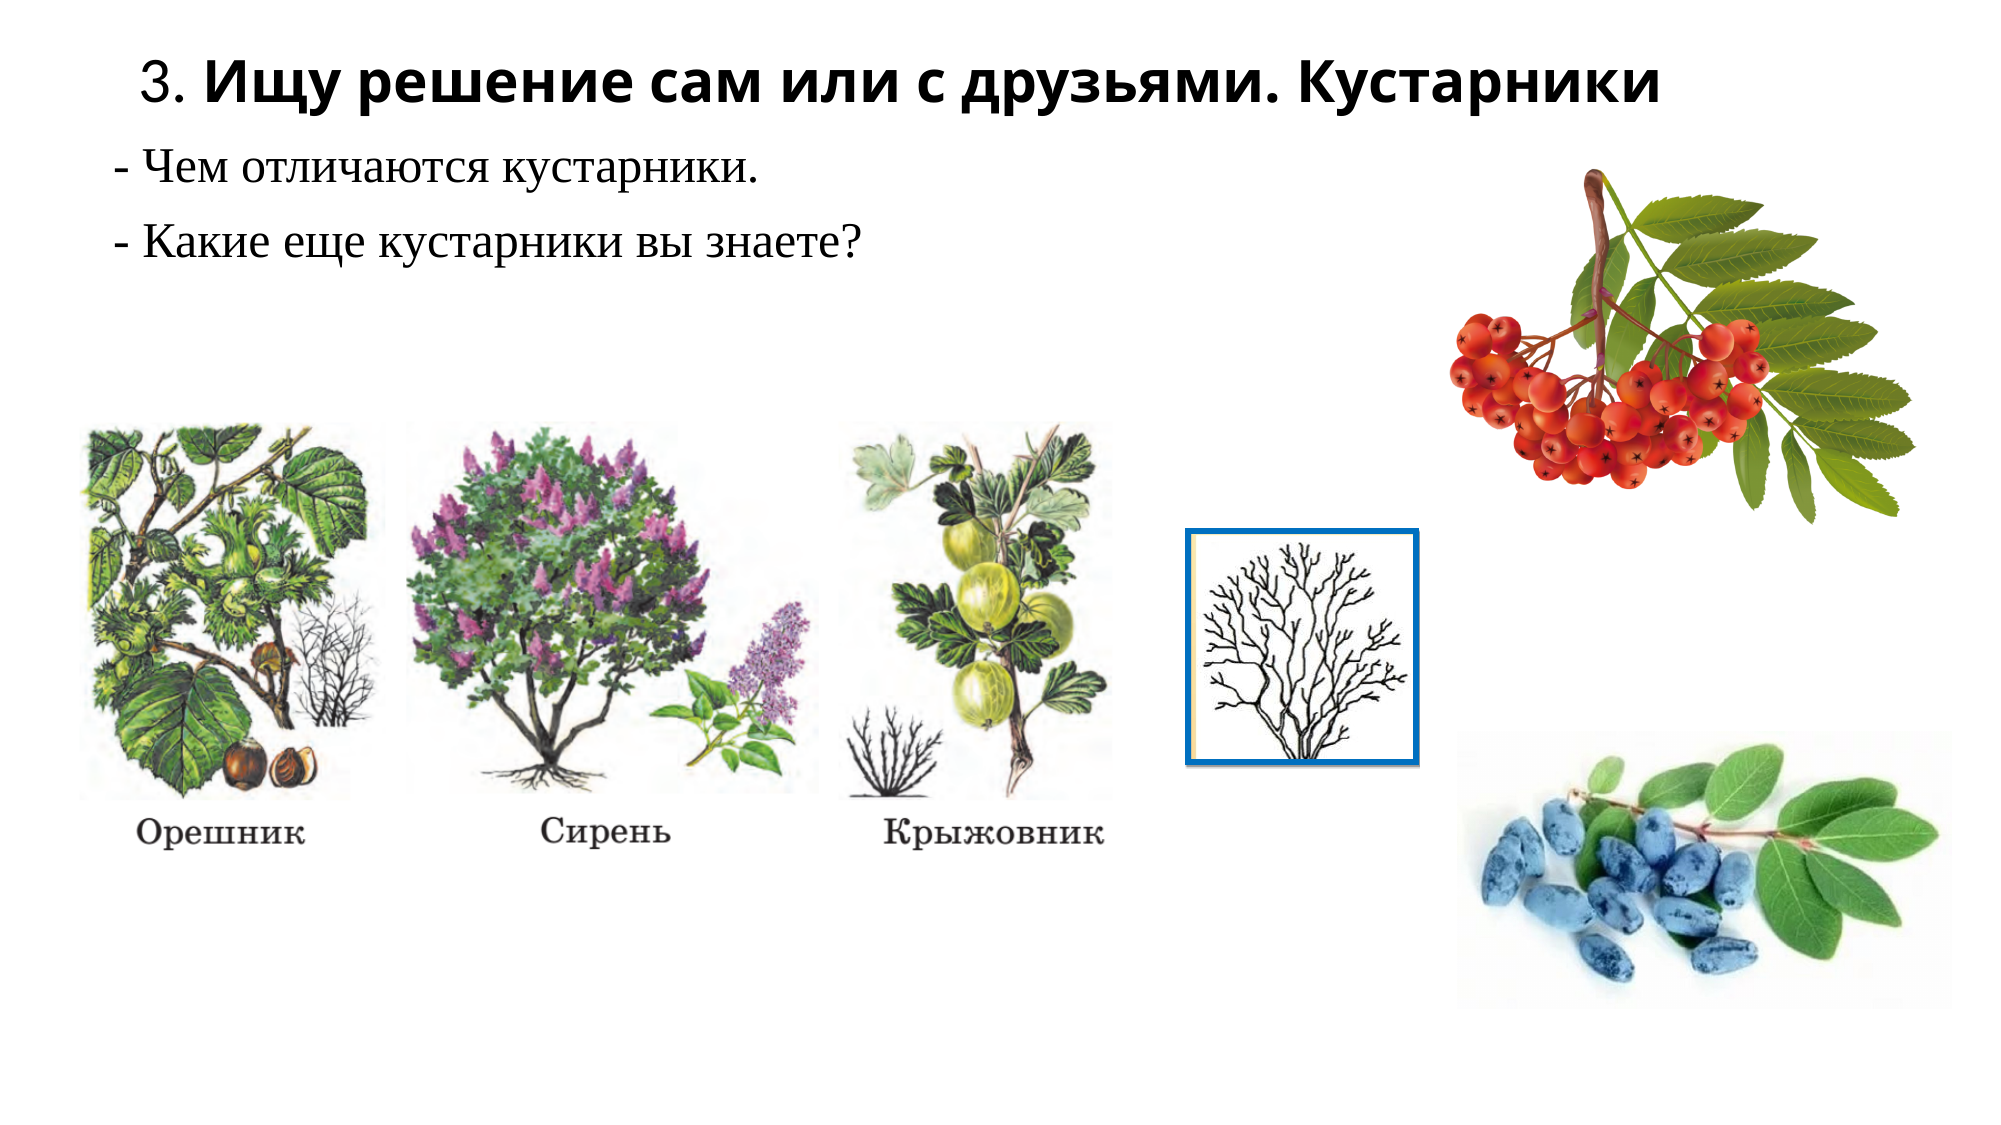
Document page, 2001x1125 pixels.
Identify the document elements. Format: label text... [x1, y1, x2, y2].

picture [73, 396, 1170, 867]
picture [1432, 155, 1933, 534]
title 3. Ищу решение сам или с друзьями. Кустарники [123, 38, 1849, 125]
picture [1457, 731, 1952, 1009]
list - Чем отличаются кустарники. - Какие еще кустарники вы знаете? [98, 132, 1034, 320]
picture [1191, 533, 1414, 759]
